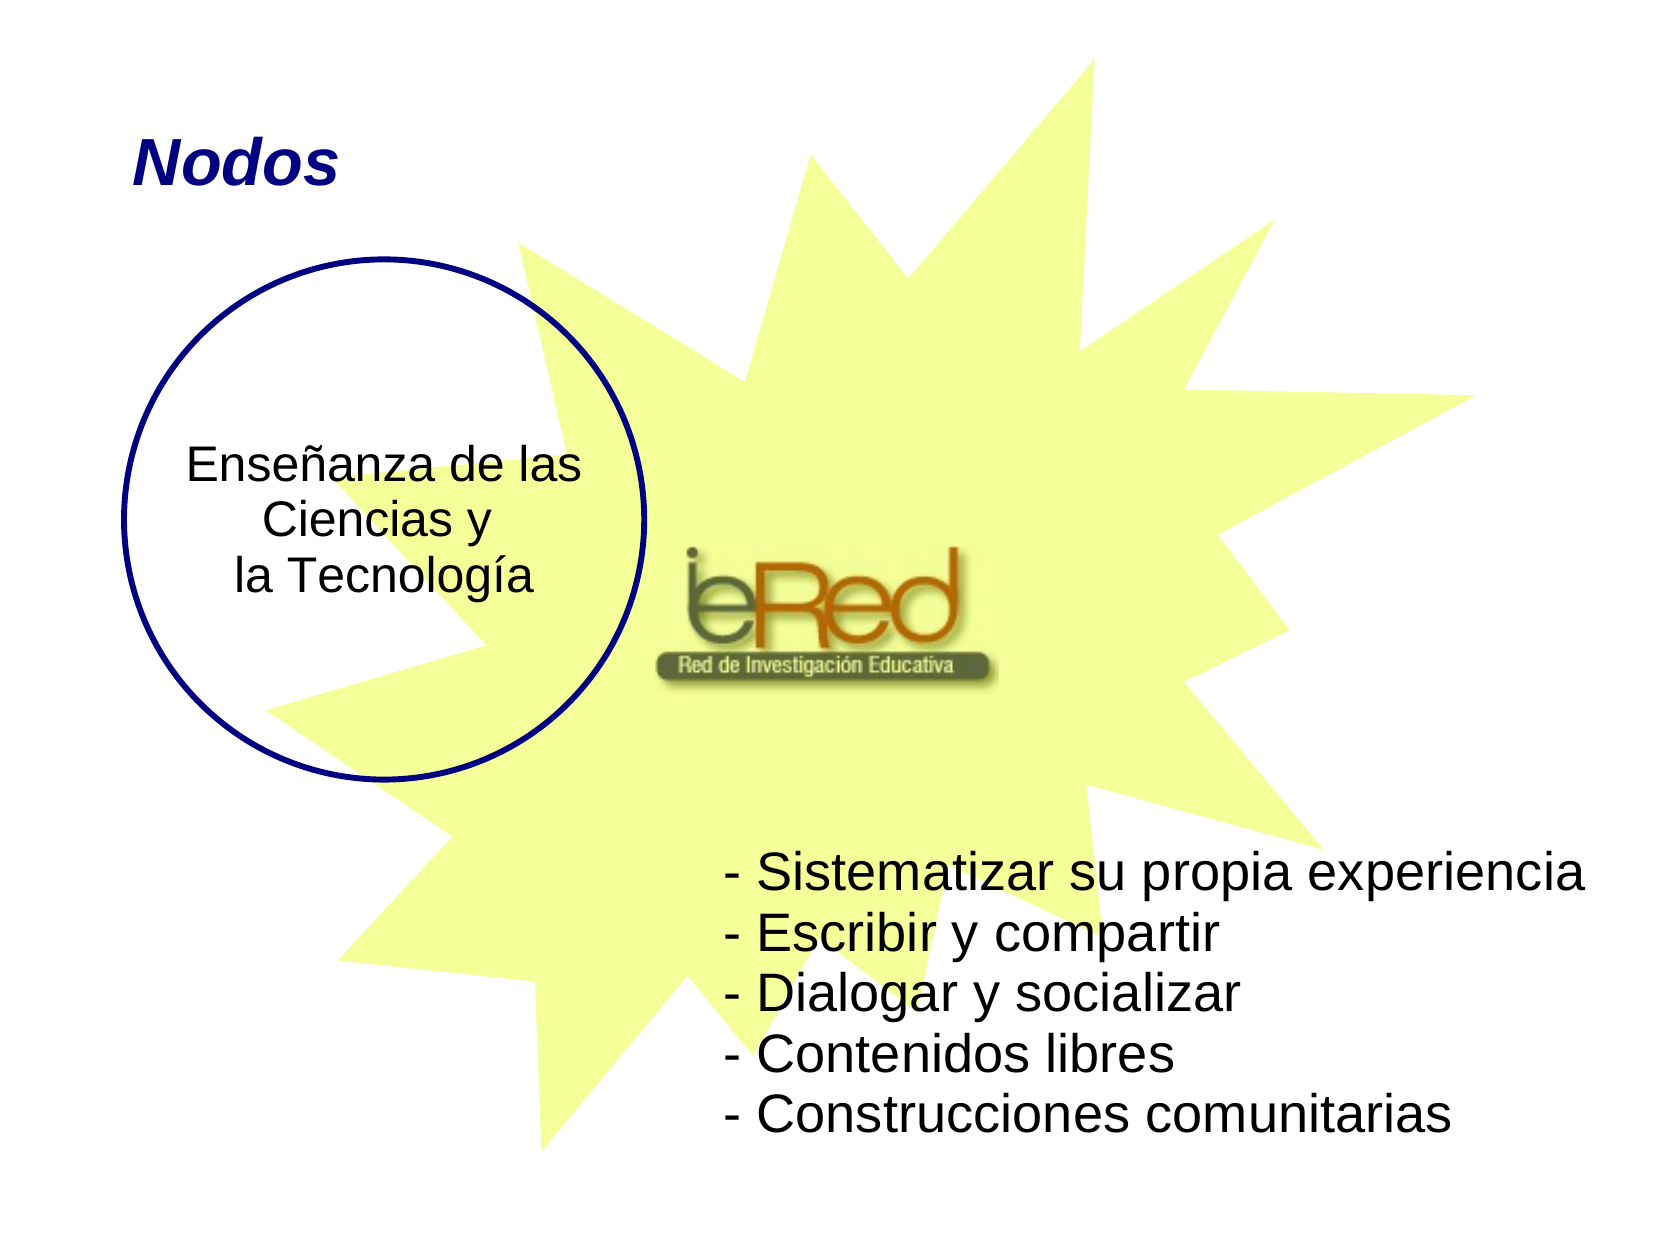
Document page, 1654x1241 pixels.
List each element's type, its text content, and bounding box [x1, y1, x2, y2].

text_box Nodos [118, 117, 356, 207]
text_box [337, 59, 1477, 1152]
text_box - Sistematizar su propia experiencia - Escribir y compartir - Dialogar y socializar - Contenidos libres - Construcciones comunitarias [708, 834, 1582, 1152]
text_box Enseñanza de las Ciencias y la Tecnología [124, 259, 645, 780]
